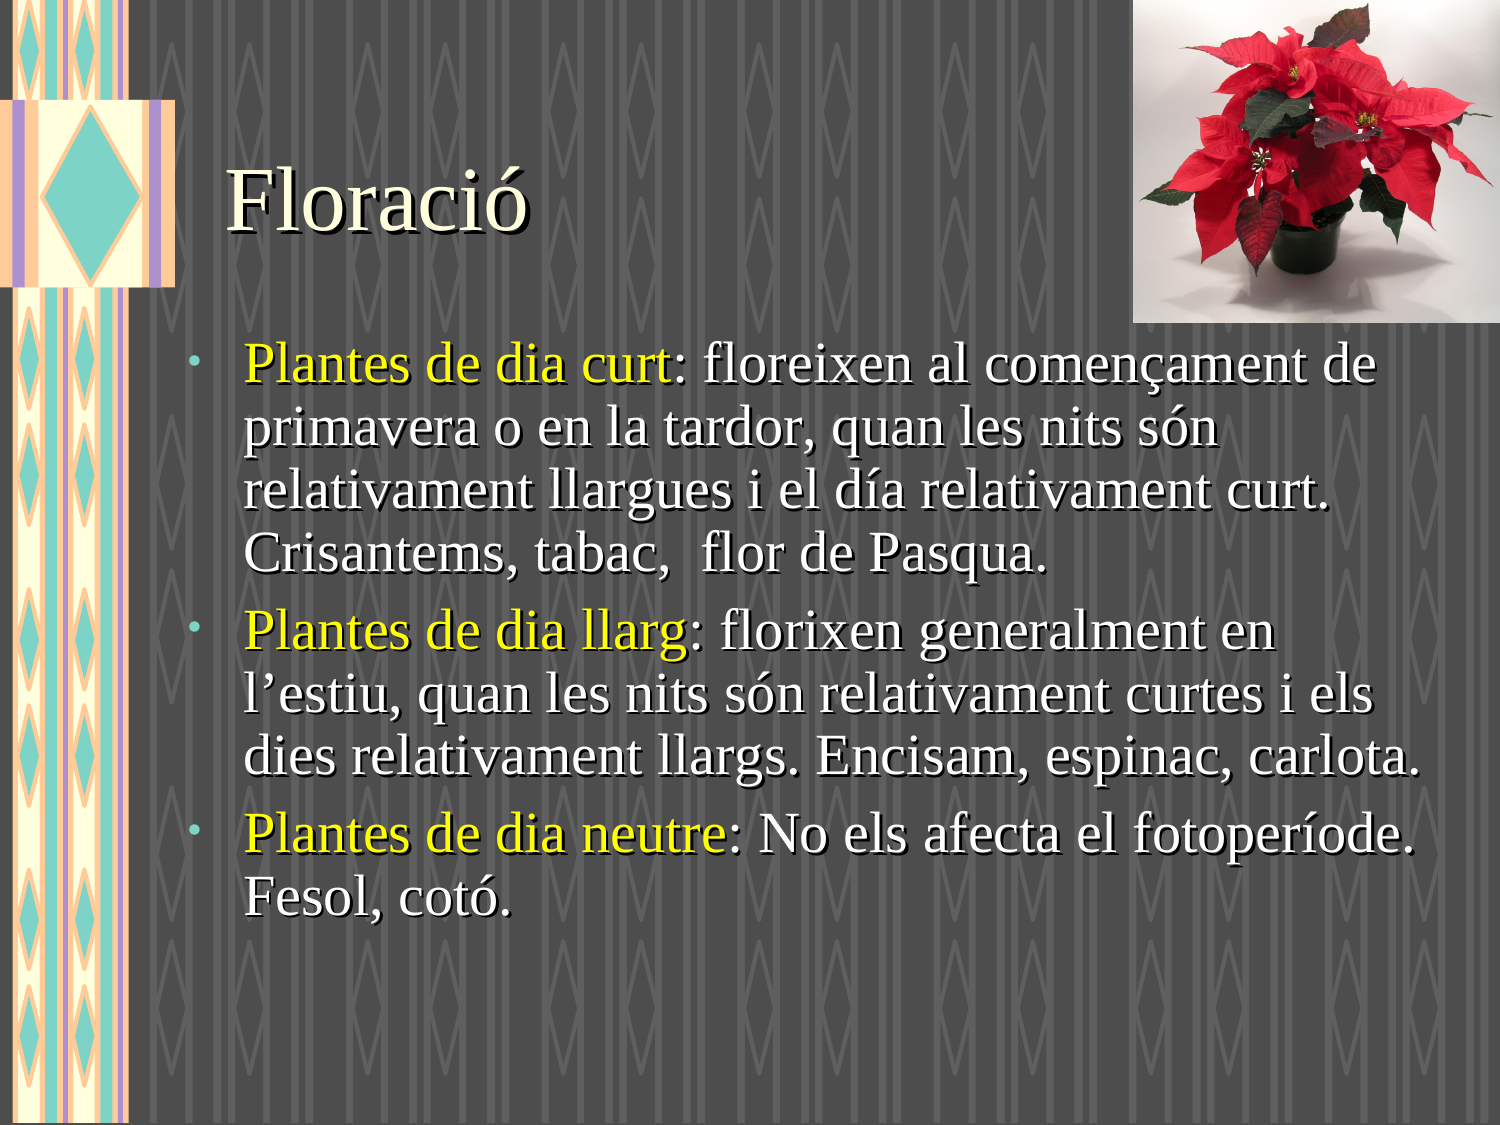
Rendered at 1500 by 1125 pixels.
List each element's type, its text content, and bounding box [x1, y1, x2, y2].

list Plantes de dia curt: floreixen al començament de primavera o en la tardor, quan les nits són relativament llargues i el día relativament curt. Crisantems, tabac, flor de Pasqua. Plantes de dia llarg: florixen generalment en l’estiu, quan les nits són relativament curtes i els dies relativament llargs. Encisam, espinac, carlota. Plantes de dia neutre: No els afecta el fotoperíode. Fesol, cotó. [171, 324, 1447, 1001]
picture [1133, 0, 1500, 323]
title Floració [209, 99, 1133, 288]
